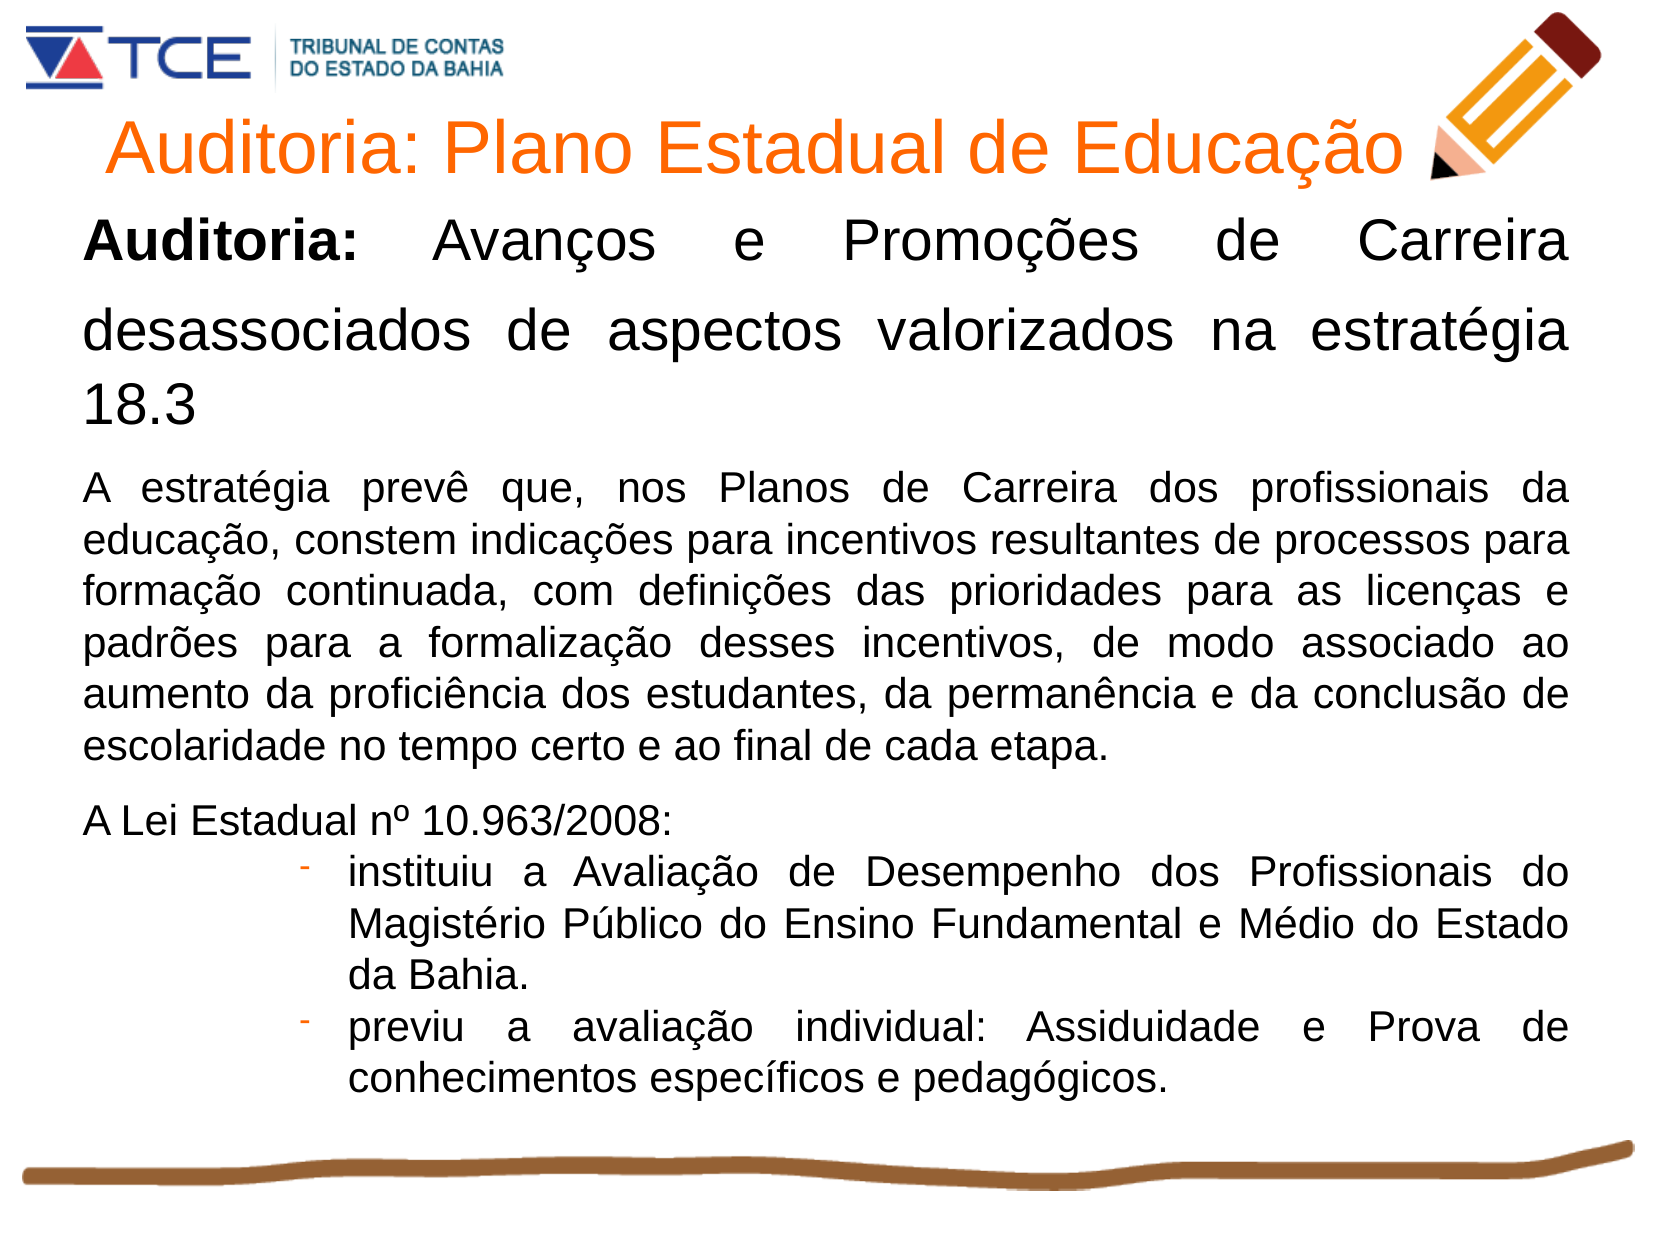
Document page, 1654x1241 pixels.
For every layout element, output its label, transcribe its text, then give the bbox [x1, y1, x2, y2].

picture [22, 1140, 1635, 1191]
picture [26, 23, 508, 93]
list Auditoria: Avanços e Promoções de Carreira desassociados de aspectos valorizados na estratégia 18.3 A estratégia prevê que, nos Planos de Carreira dos profissionais da educação, constem indicações para incentivos resultantes de processos para formação continuada, com definições das prioridades para as licenças e padrões para a formalização desses incentivos, de modo associado ao aumento da proficiência dos estudantes, da permanência e da conclusão de escolaridade no tempo certo e ao final de cada etapa. A Lei Estadual nº 10.963/2008: instituiu a Avaliação de Desempenho dos Profissionais do Magistério Público do Ensino Fundamental e Médio do Estado da Bahia. previu a avaliação individual: Assiduidade e Prova de conhecimentos específicos e pedagógicos. [82, 195, 1571, 1105]
picture [1430, 12, 1602, 181]
title Auditoria: Plano Estadual de Educação [82, 84, 1429, 195]
